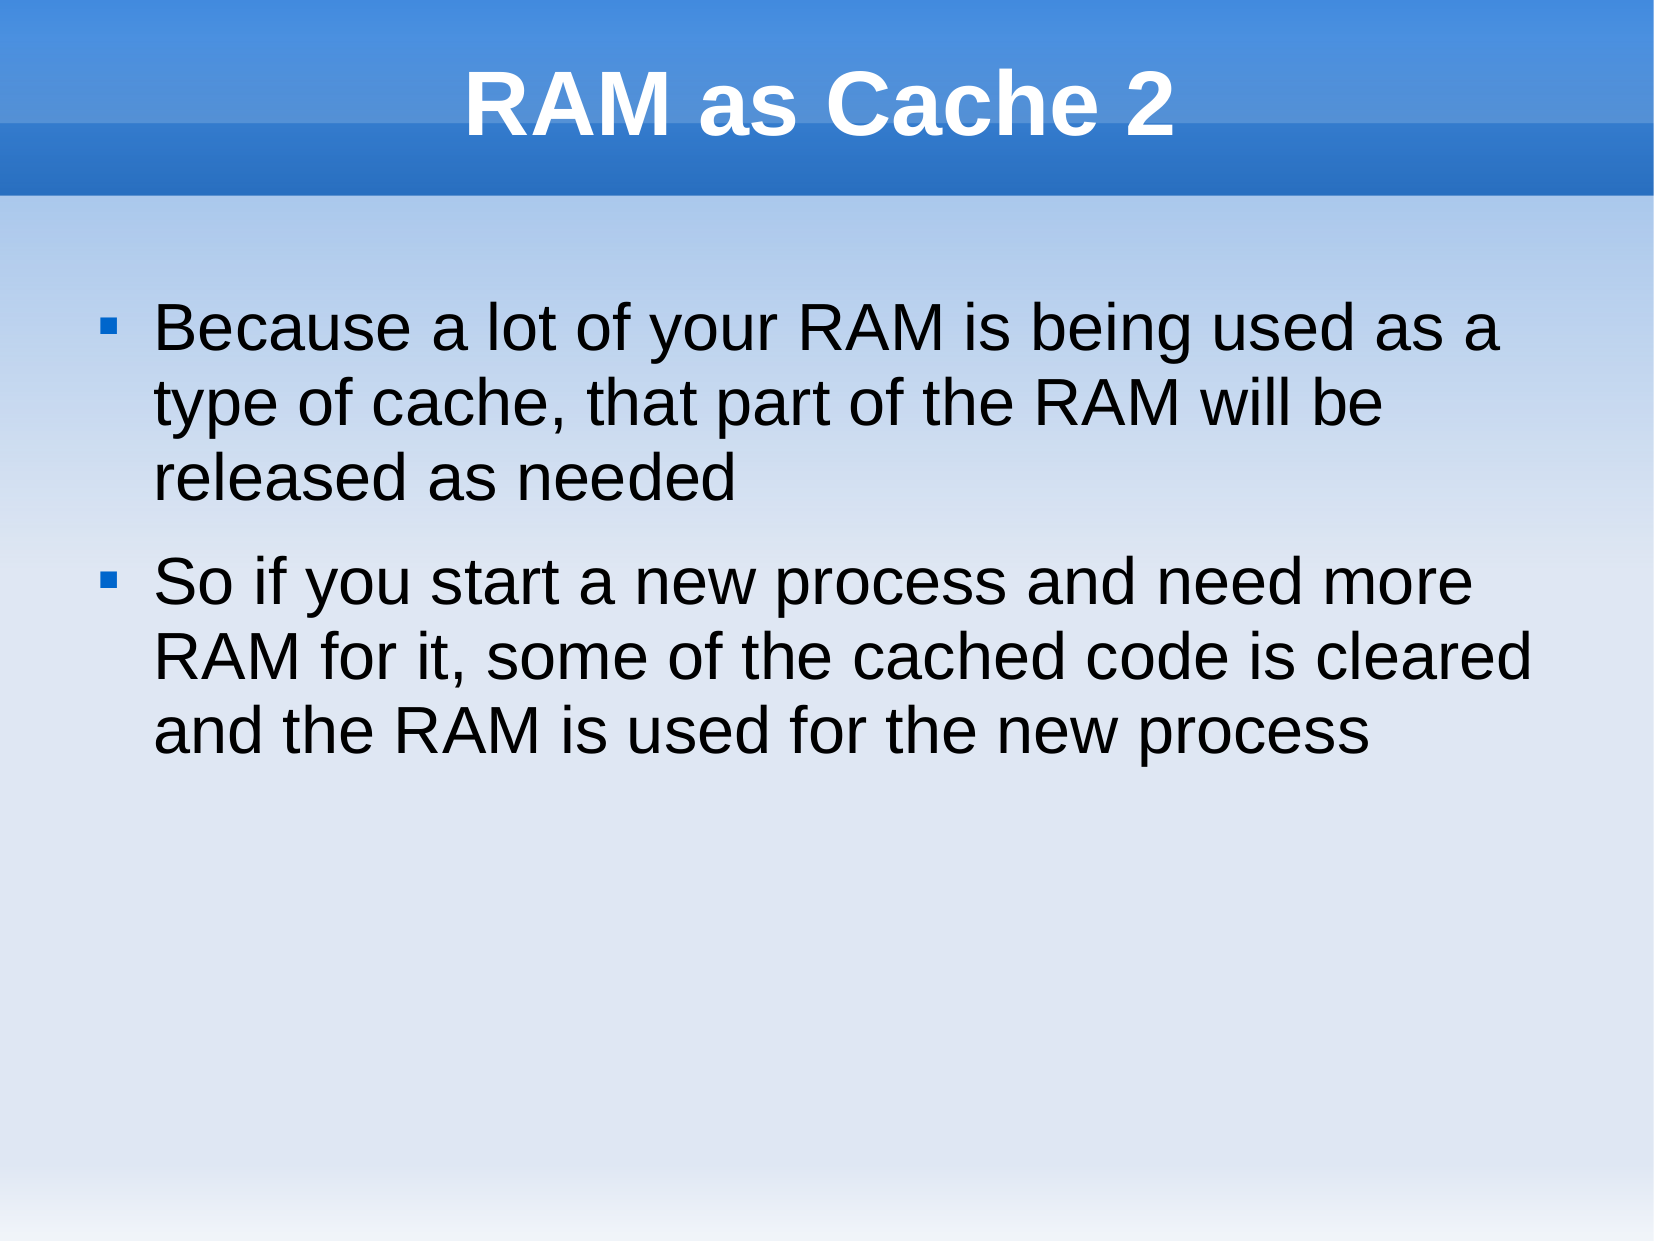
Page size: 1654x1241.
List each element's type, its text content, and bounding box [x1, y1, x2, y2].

picture [0, 0, 1654, 1241]
list Because a lot of your RAM is being used as a type of cache, that part of the RAM will be released as needed So if you start a new process and need more RAM for it, some of the cached code is cleared and the RAM is used for the new process [82, 290, 1571, 1109]
title RAM as Cache 2 [76, 0, 1565, 208]
